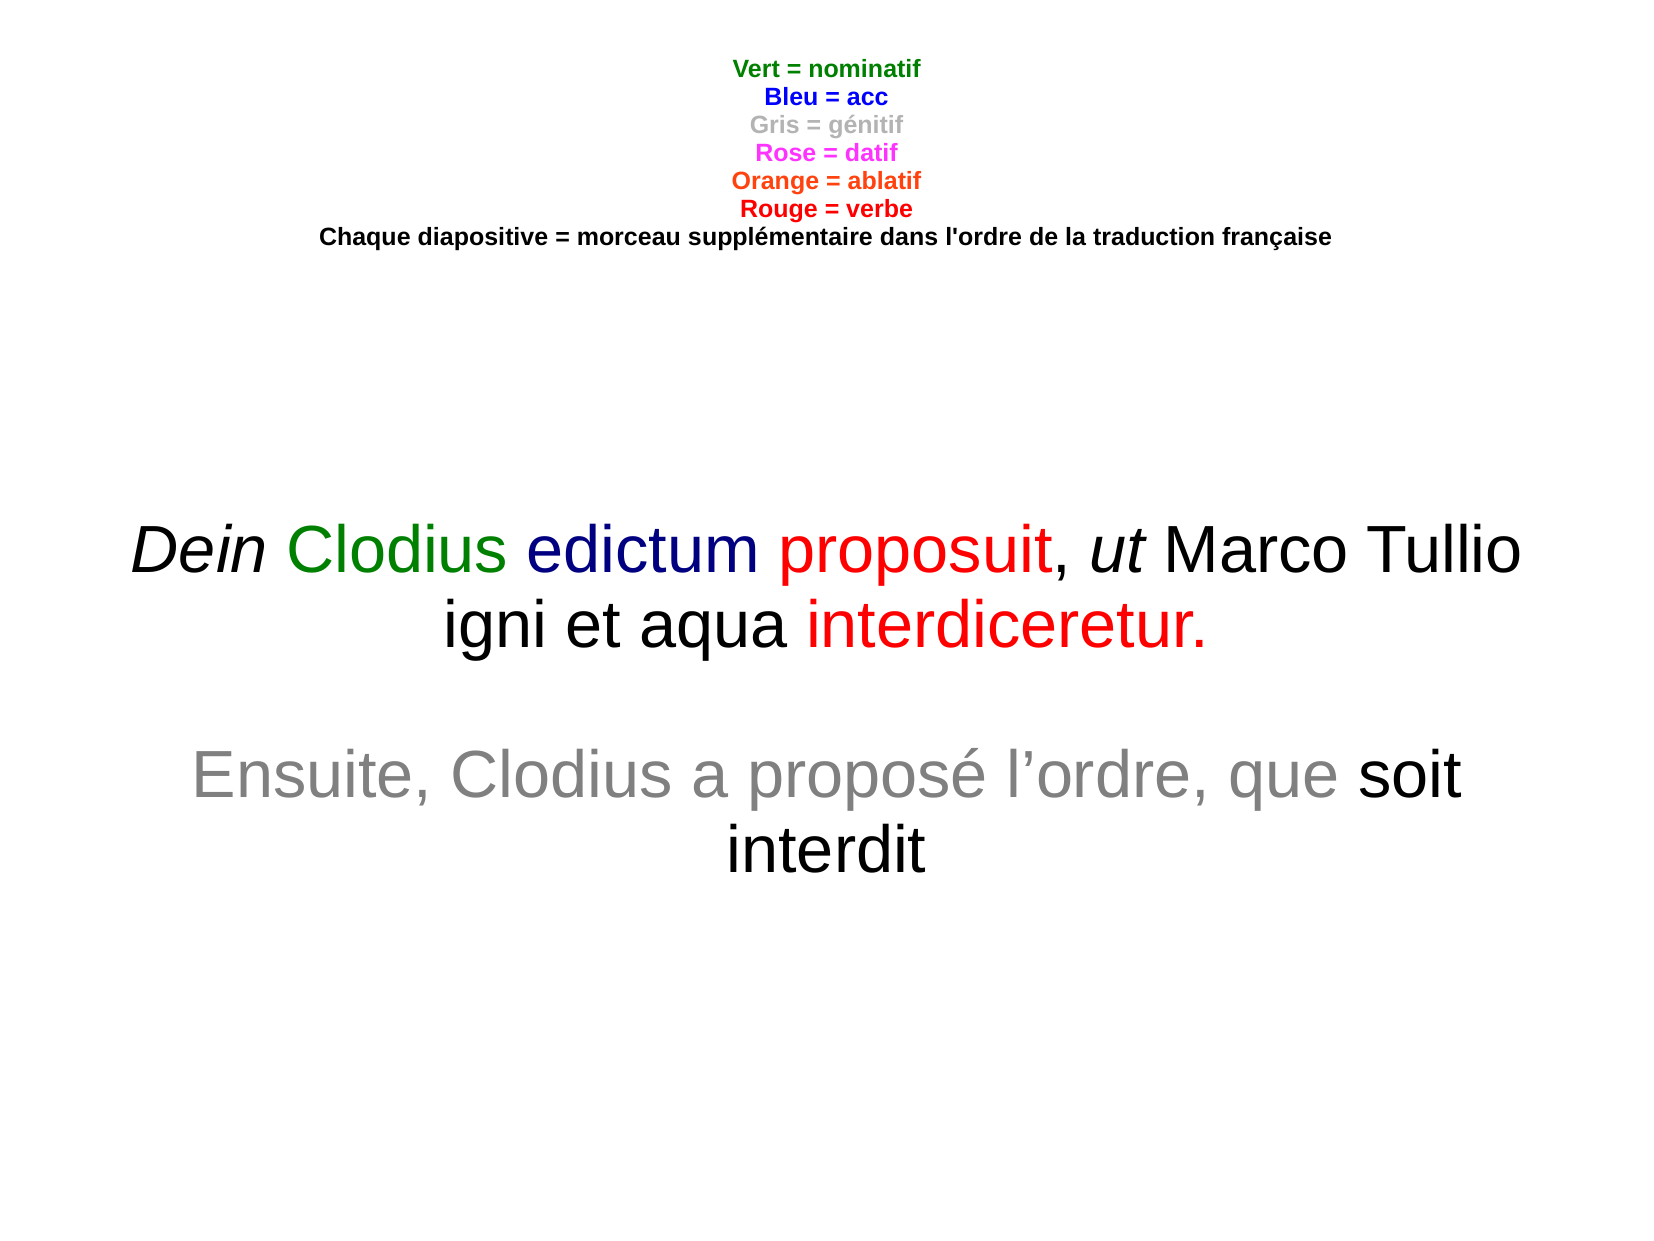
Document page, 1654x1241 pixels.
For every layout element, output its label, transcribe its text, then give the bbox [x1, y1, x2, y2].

title Vert = nominatif Bleu = acc Gris = génitif Rose = datif Orange = ablatif Rouge = verbe Chaque diapositive = morceau supplémentaire dans l'ordre de la traduction française [82, 49, 1571, 257]
subtitle Dein Clodius edictum proposuit, ut Marco Tullio igni et aqua interdiceretur. Ensuite, Clodius a proposé l’ordre, que soit interdit [82, 290, 1571, 1109]
